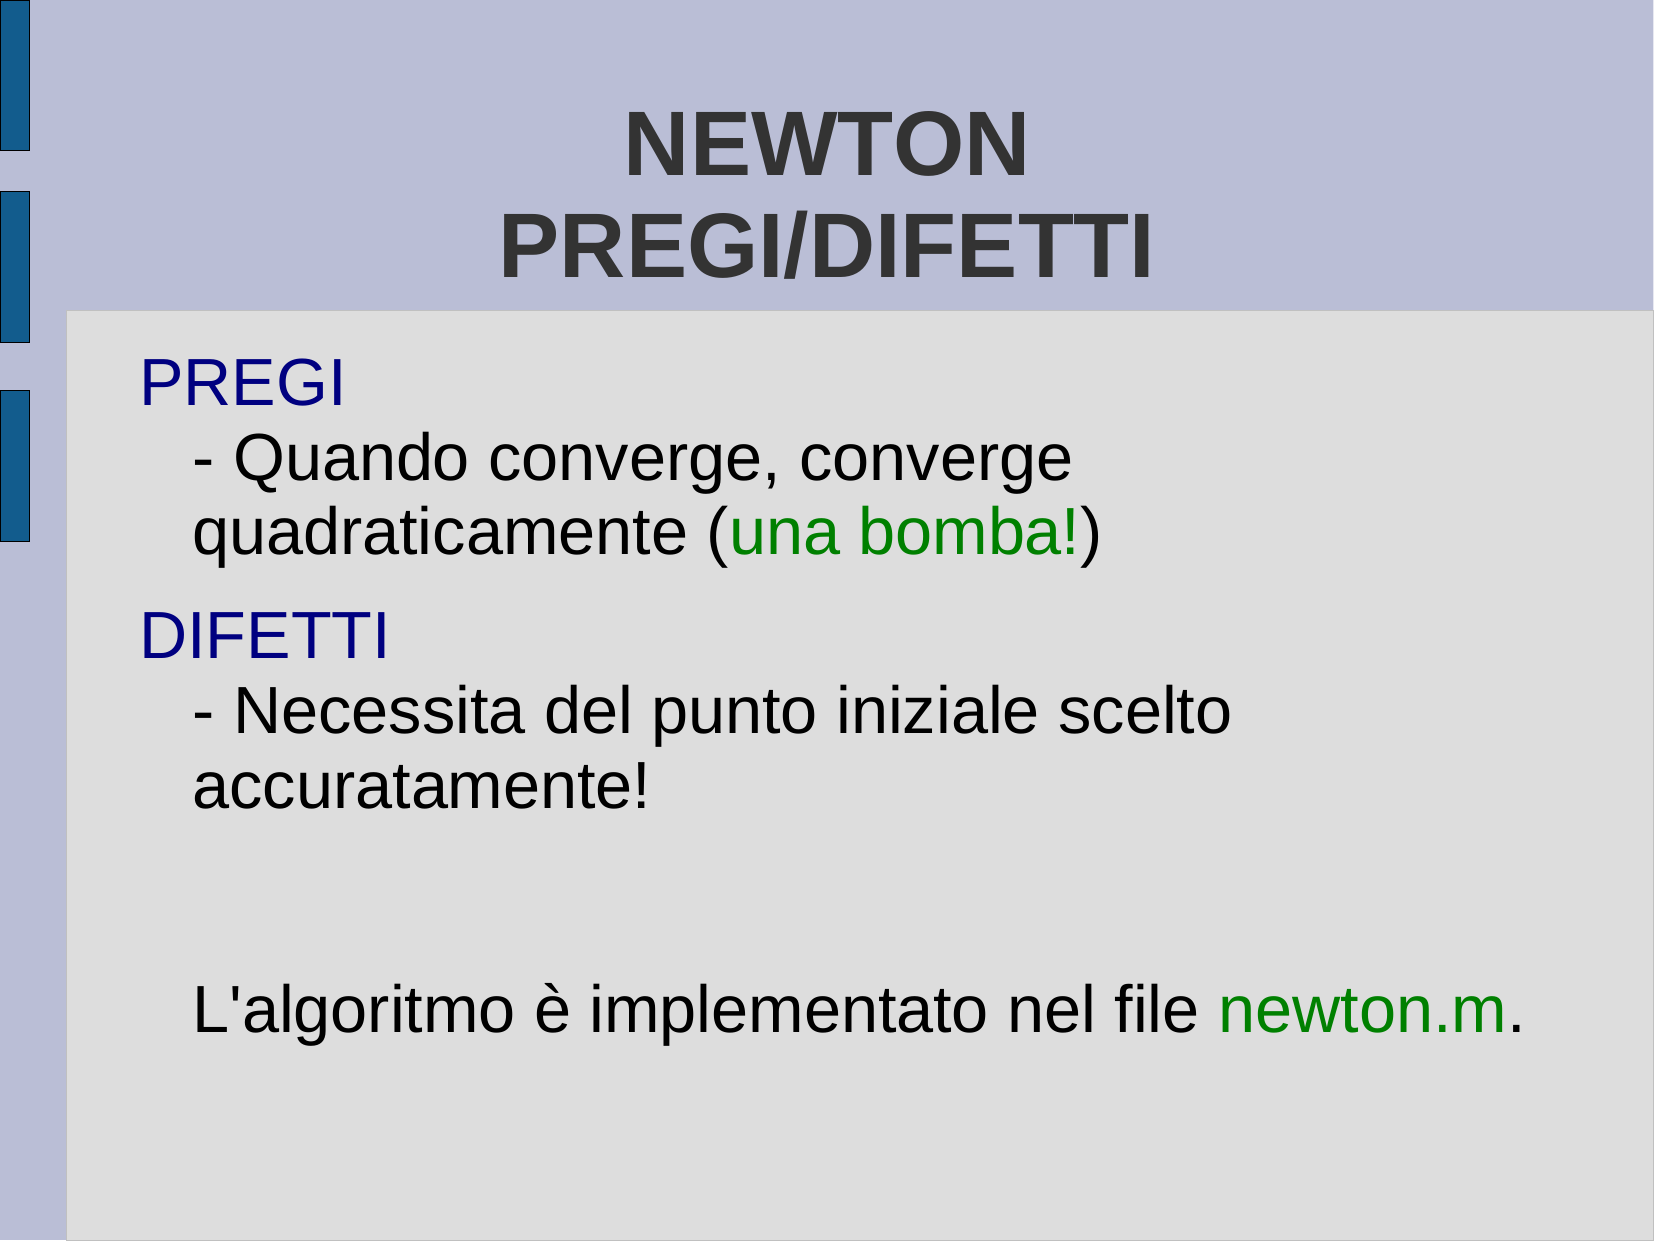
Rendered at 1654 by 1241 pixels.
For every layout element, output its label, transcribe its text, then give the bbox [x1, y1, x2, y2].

list PREGI - Quando converge, converge quadraticamente (una bomba!) DIFETTI - Necessita del punto iniziale scelto accuratamente! L'algoritmo è implementato nel file newton.m. [121, 344, 1534, 1112]
title NEWTON PREGI/DIFETTI [121, 92, 1534, 298]
